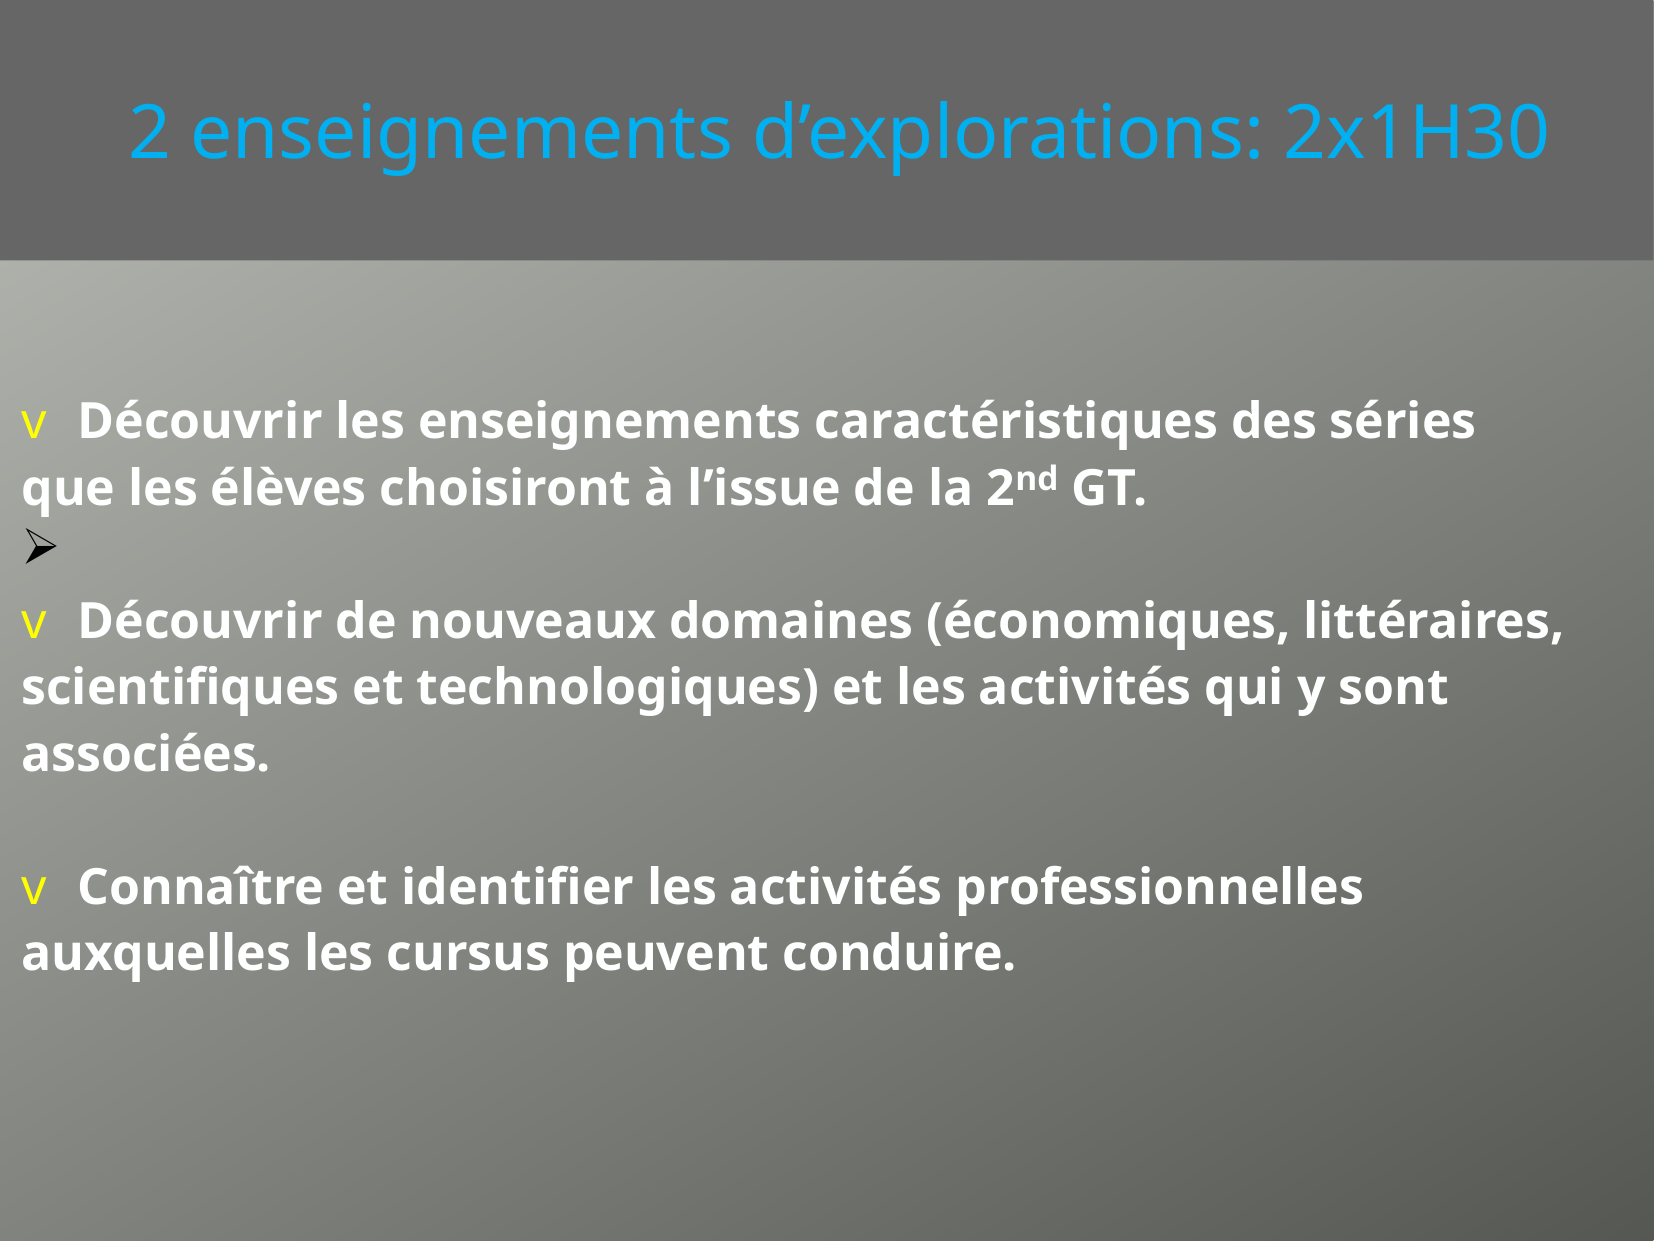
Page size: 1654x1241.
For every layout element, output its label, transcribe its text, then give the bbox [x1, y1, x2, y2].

text_box 2 enseignements d’explorations: 2x1H30 [104, 65, 1576, 193]
text_box [0, 0, 1654, 261]
text_box Découvrir les enseignements caractéristiques des séries que les élèves choisiront à l’issue de la 2nd GT. Découvrir de nouveaux domaines (économiques, littéraires, scientifiques et technologiques) et les activités qui y sont associées. Connaître et identifier les activités professionnelles auxquelles les cursus peuvent conduire. [6, 315, 1606, 1241]
